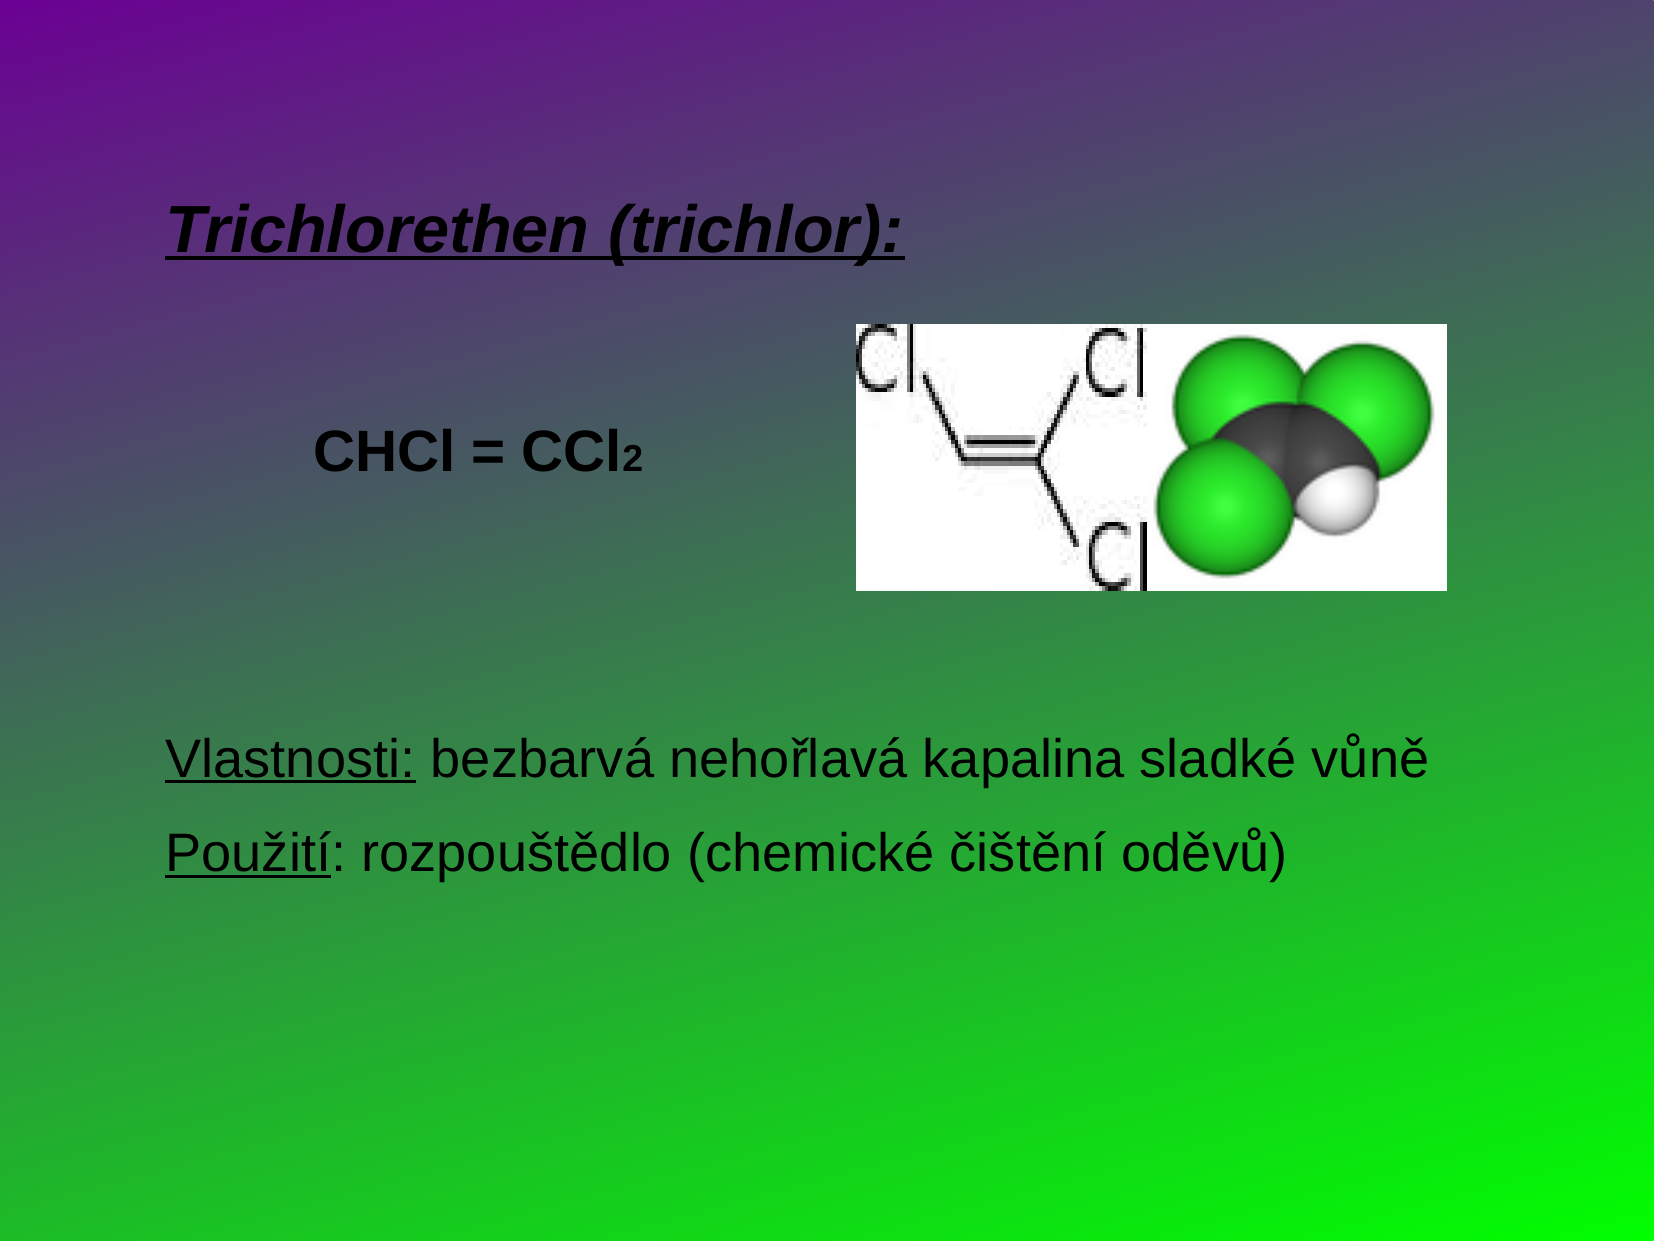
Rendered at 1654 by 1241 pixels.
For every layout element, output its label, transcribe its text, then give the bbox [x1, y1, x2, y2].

picture [856, 324, 1447, 591]
list Trichlorethen (trichlor): CHCl = CCl2 Vlastnosti: bezbarvá nehořlavá kapalina sladké vůně Použití: rozpouštědlo (chemické čištění oděvů) [76, 185, 1565, 1004]
